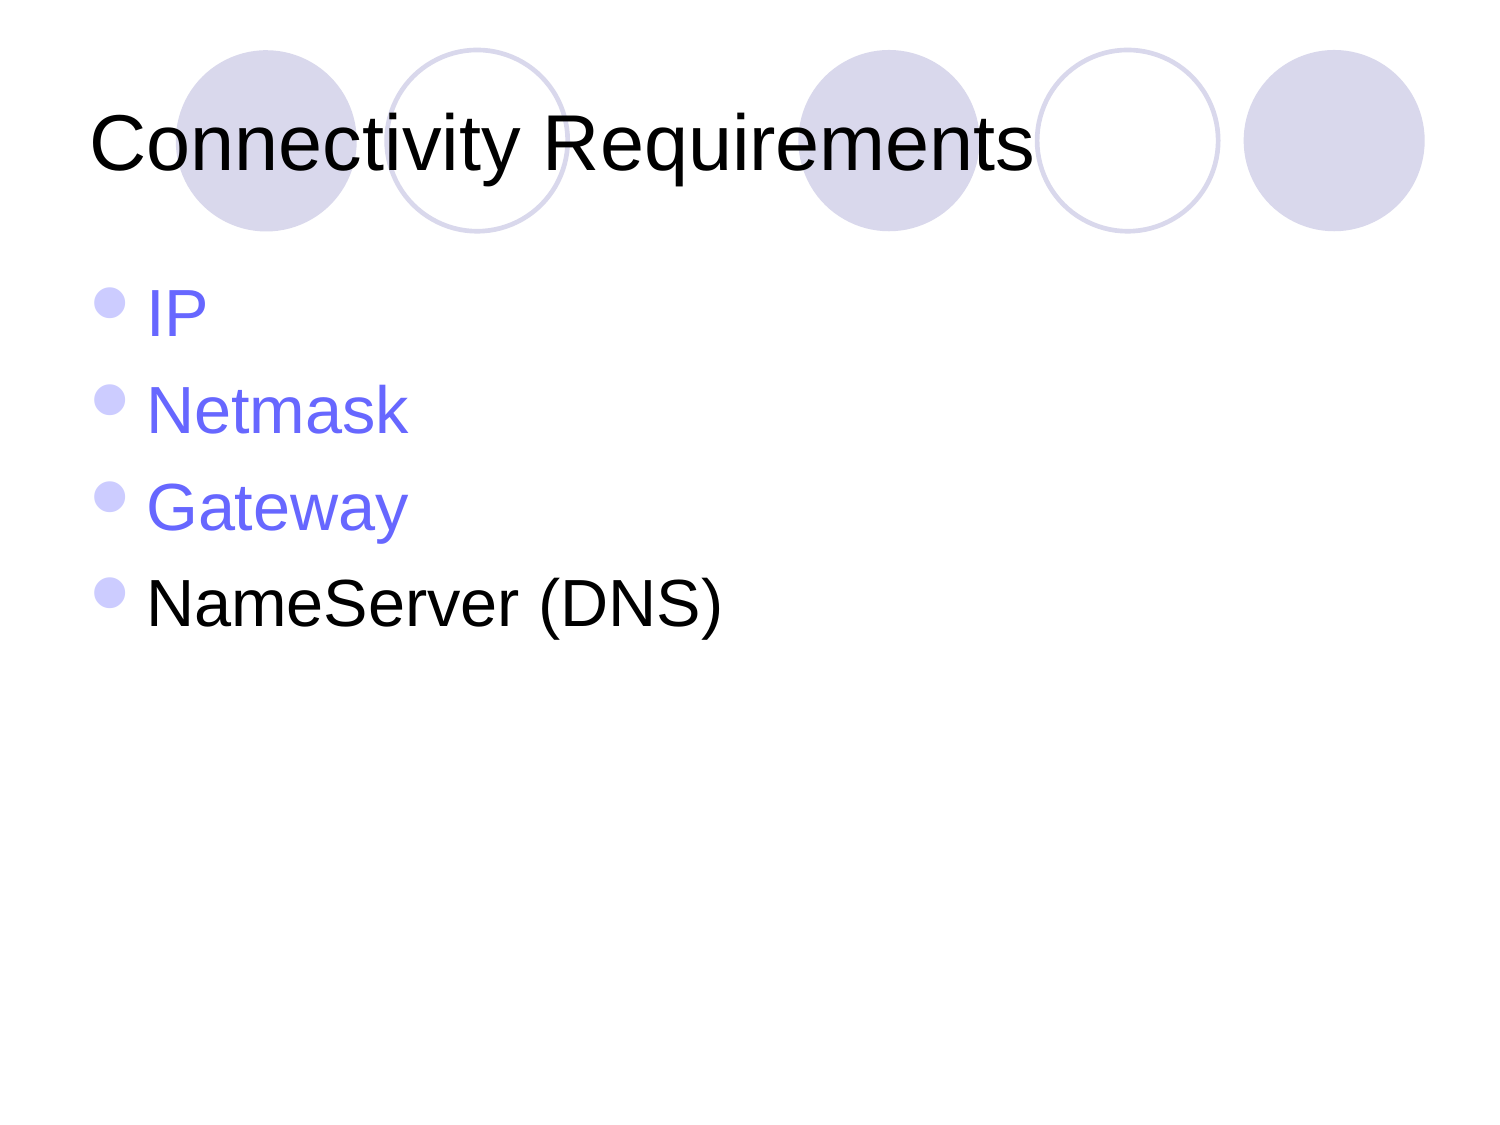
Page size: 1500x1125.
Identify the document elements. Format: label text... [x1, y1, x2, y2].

title Connectivity Requirements [75, 45, 1426, 233]
list IP Netmask Gateway NameServer (DNS) [75, 262, 1426, 1006]
